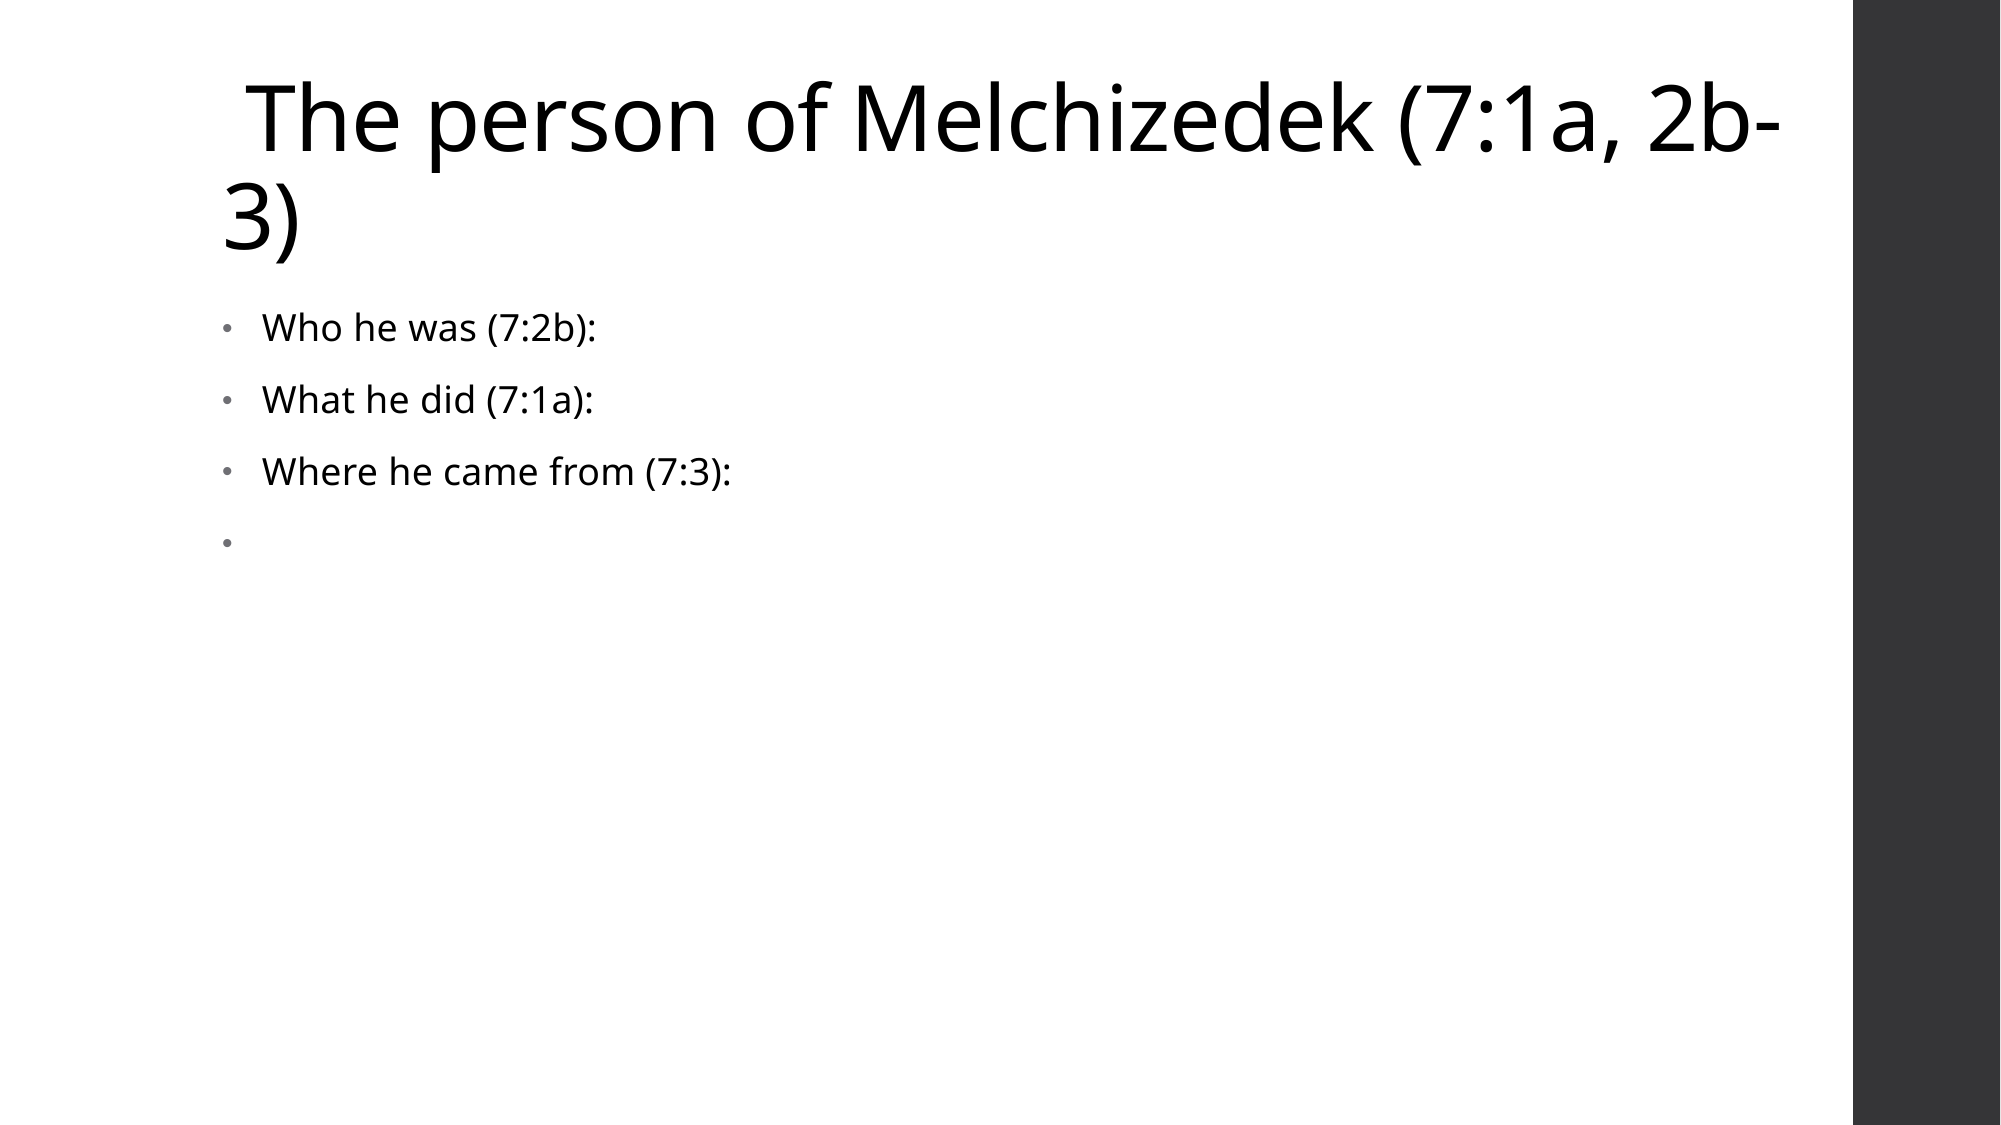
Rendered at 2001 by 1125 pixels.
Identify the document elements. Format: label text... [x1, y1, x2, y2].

title The person of Melchizedek (7:1a, 2b-3) [206, 60, 1797, 278]
list Who he was (7:2b): What he did (7:1a): Where he came from (7:3): [206, 299, 1617, 1014]
